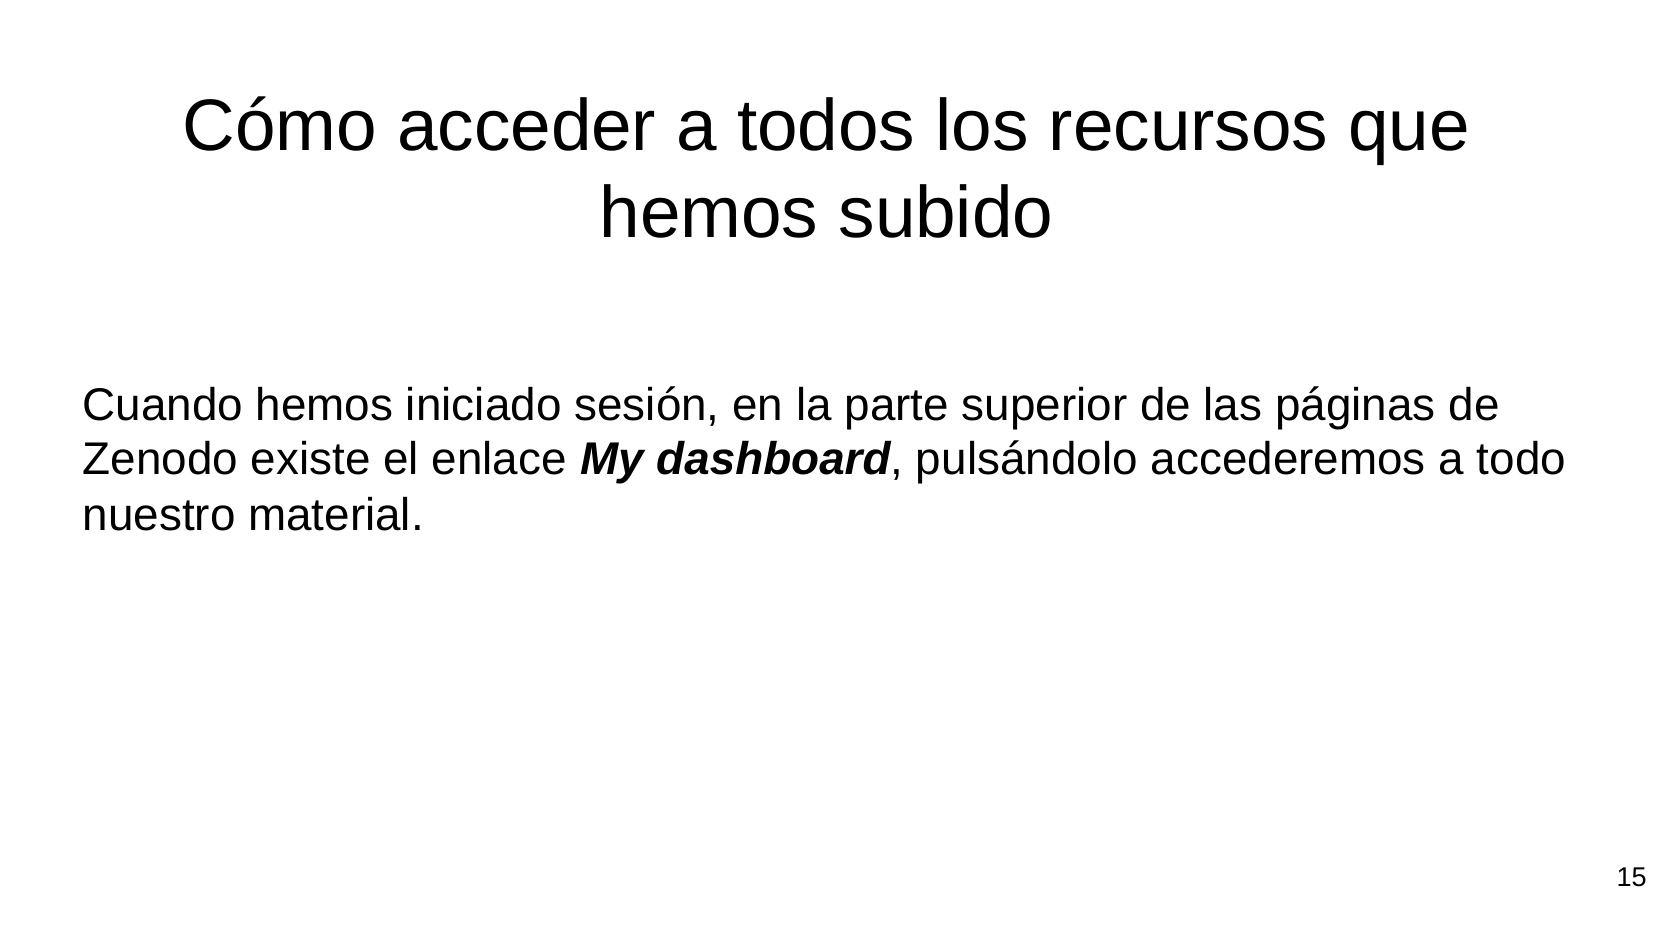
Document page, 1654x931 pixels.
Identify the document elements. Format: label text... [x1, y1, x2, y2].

slide_number <number> [1547, 859, 1647, 931]
title Cómo acceder a todos los recursos que hemos subido [94, 70, 1560, 259]
list Cuando hemos iniciado sesión, en la parte superior de las páginas de Zenodo existe el enlace My dashboard, pulsándolo accederemos a todo nuestro material. [82, 374, 1571, 590]
